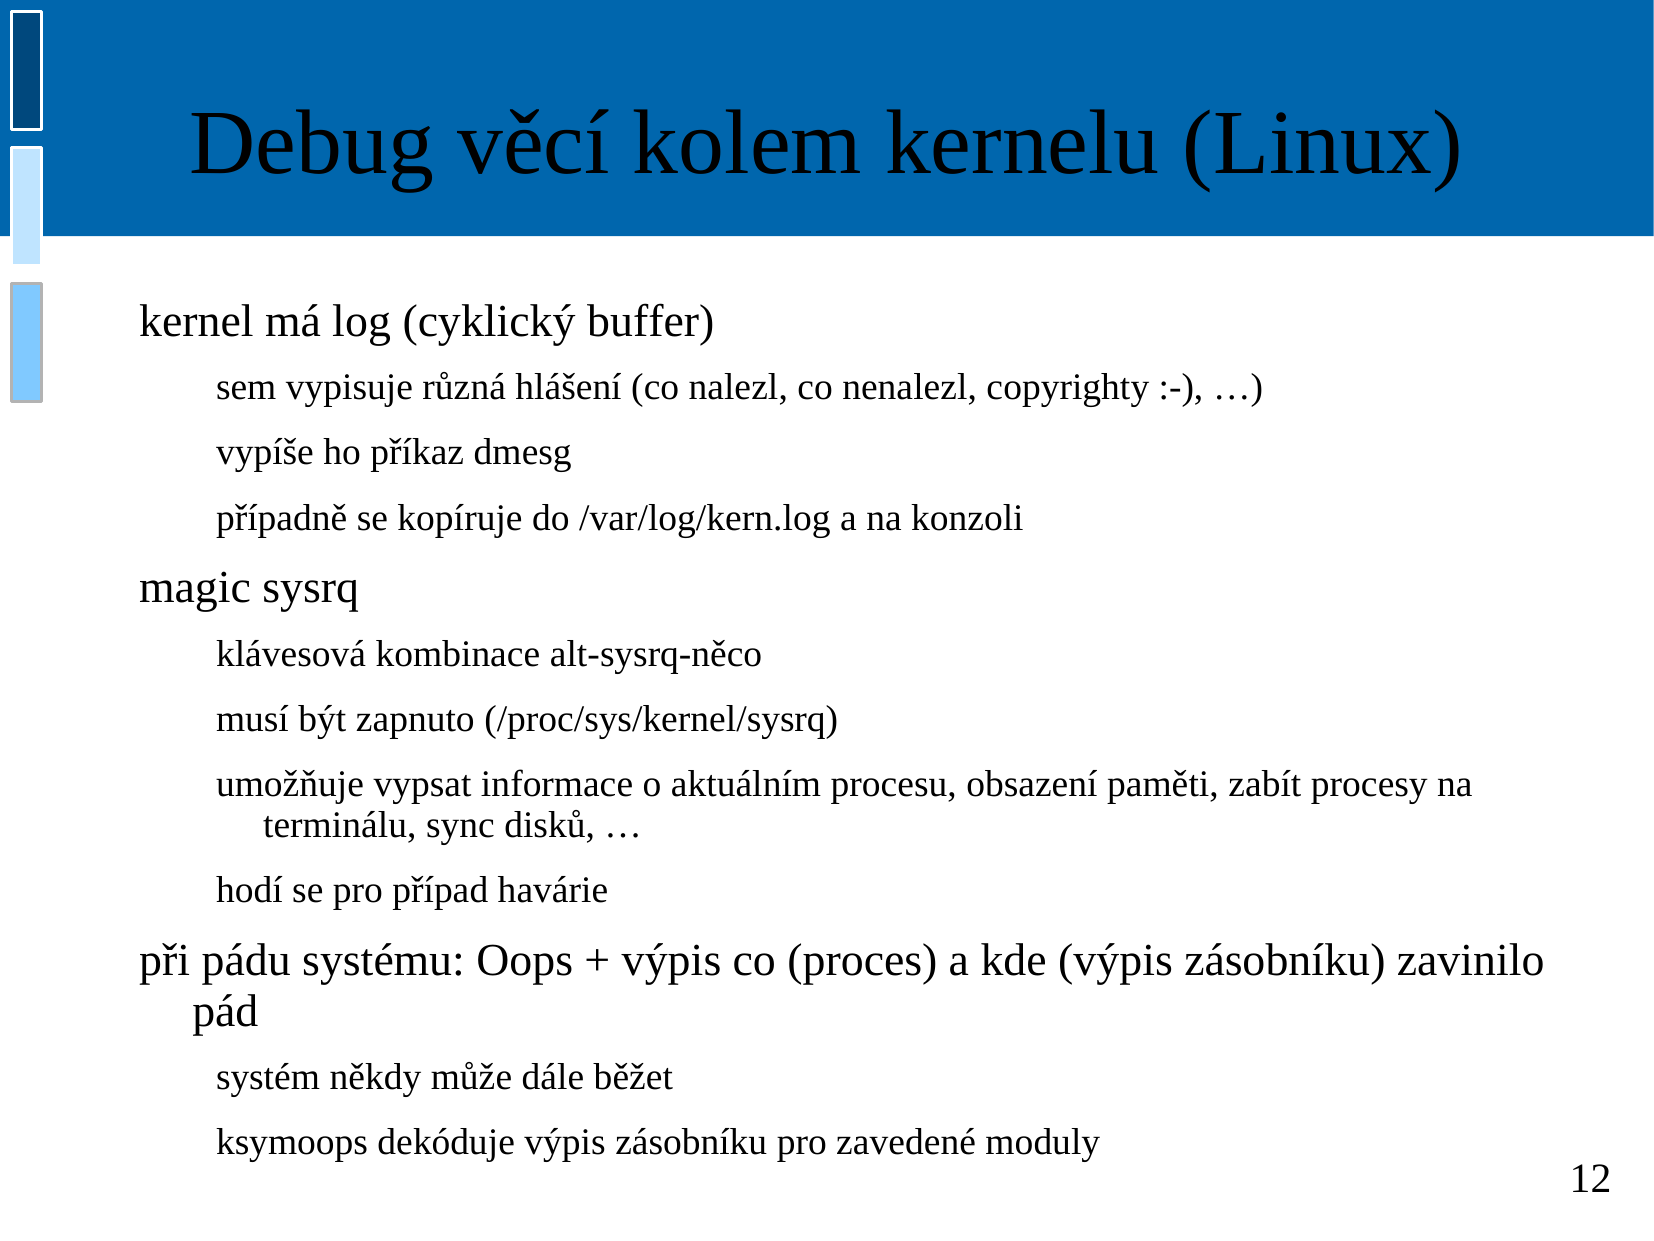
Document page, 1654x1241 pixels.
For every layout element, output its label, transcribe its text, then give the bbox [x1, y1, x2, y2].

list kernel má log (cyklický buffer) sem vypisuje různá hlášení (co nalezl, co nenalezl, copyrighty :-), …) vypíše ho příkaz dmesg případně se kopíruje do /var/log/kern.log a na konzoli magic sysrq klávesová kombinace alt-sysrq-něco musí být zapnuto (/proc/sys/kernel/sysrq) umožňuje vypsat informace o aktuálním procesu, obsazení paměti, zabít procesy na terminálu, sync disků, … hodí se pro případ havárie při pádu systému: Oops + výpis co (proces) a kde (výpis zásobníku) zavinilo pád systém někdy může dále běžet ksymoops dekóduje výpis zásobníku pro zavedené moduly [121, 295, 1595, 1163]
title Debug věcí kolem kernelu (Linux) [121, 49, 1534, 237]
